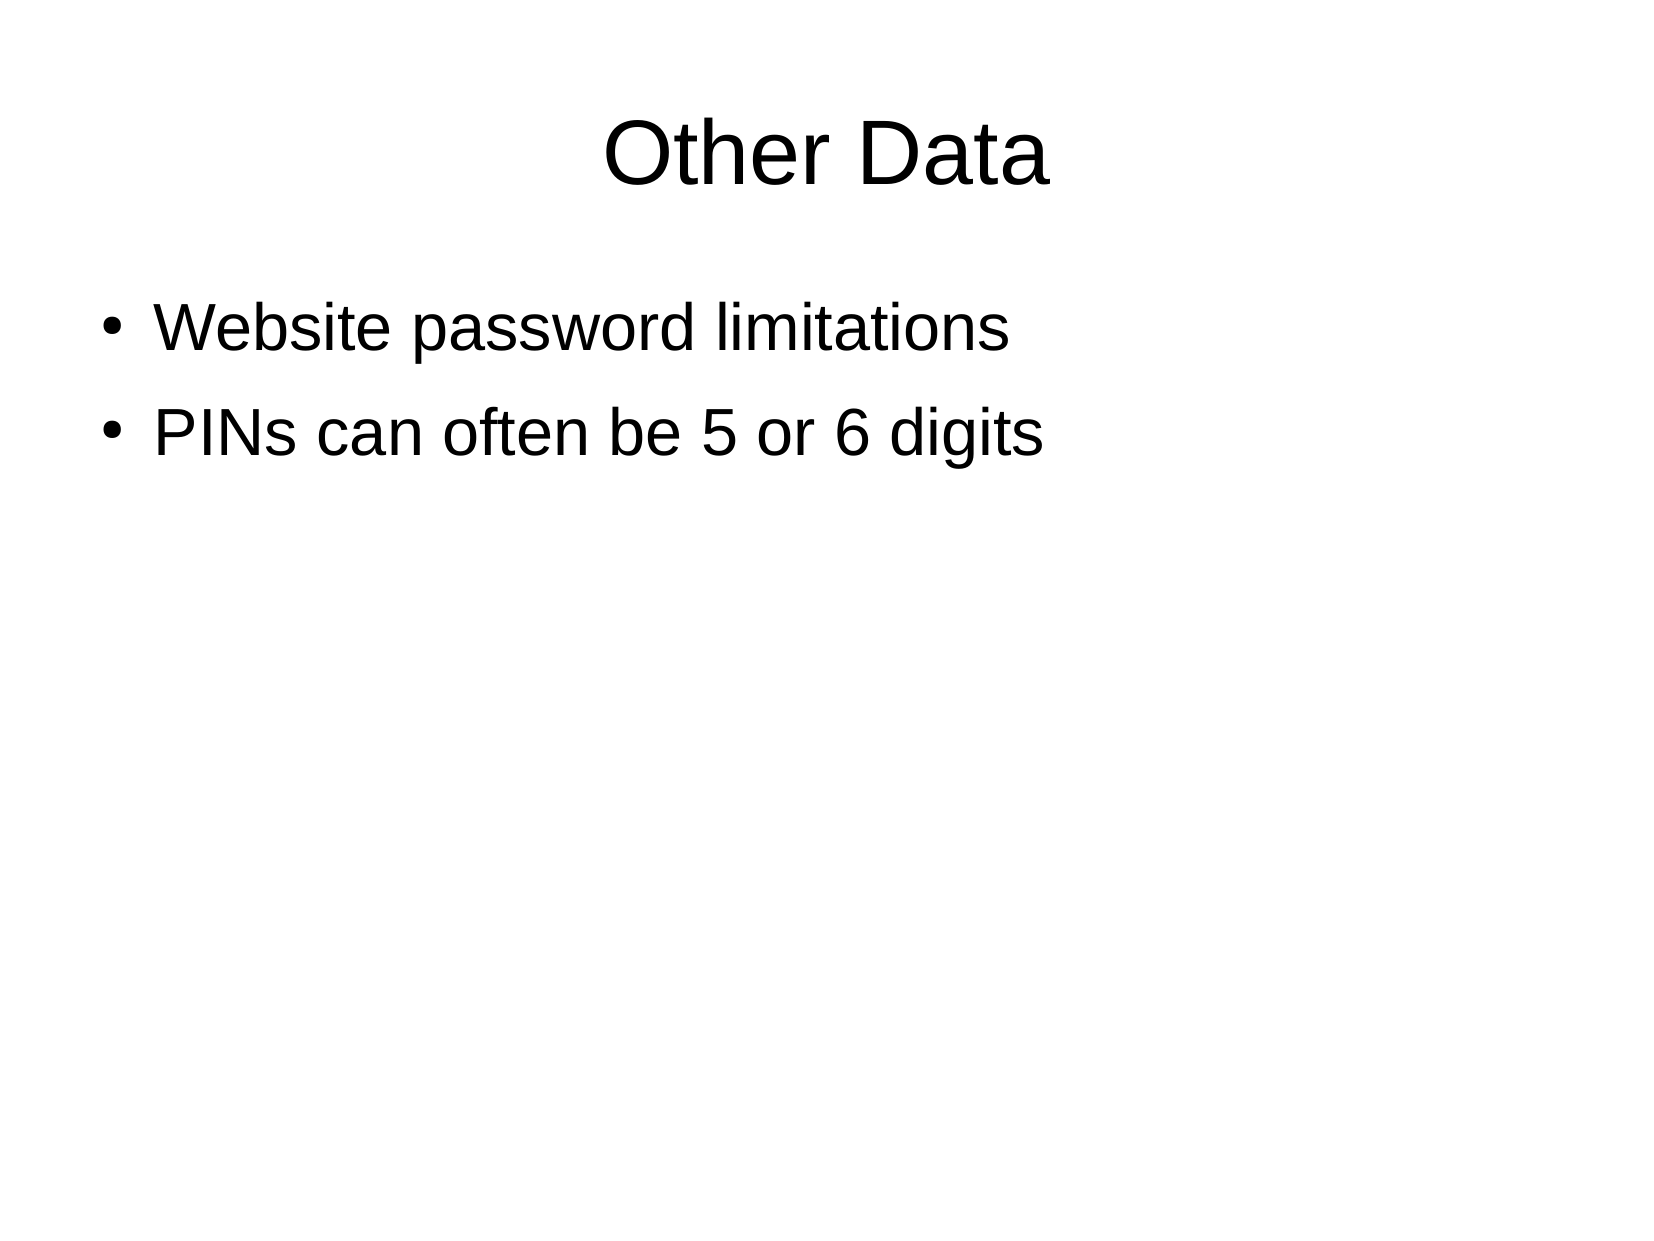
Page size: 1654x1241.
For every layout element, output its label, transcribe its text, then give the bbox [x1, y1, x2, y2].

list Website password limitations PINs can often be 5 or 6 digits [82, 290, 1538, 1010]
title Other Data [82, 49, 1571, 257]
